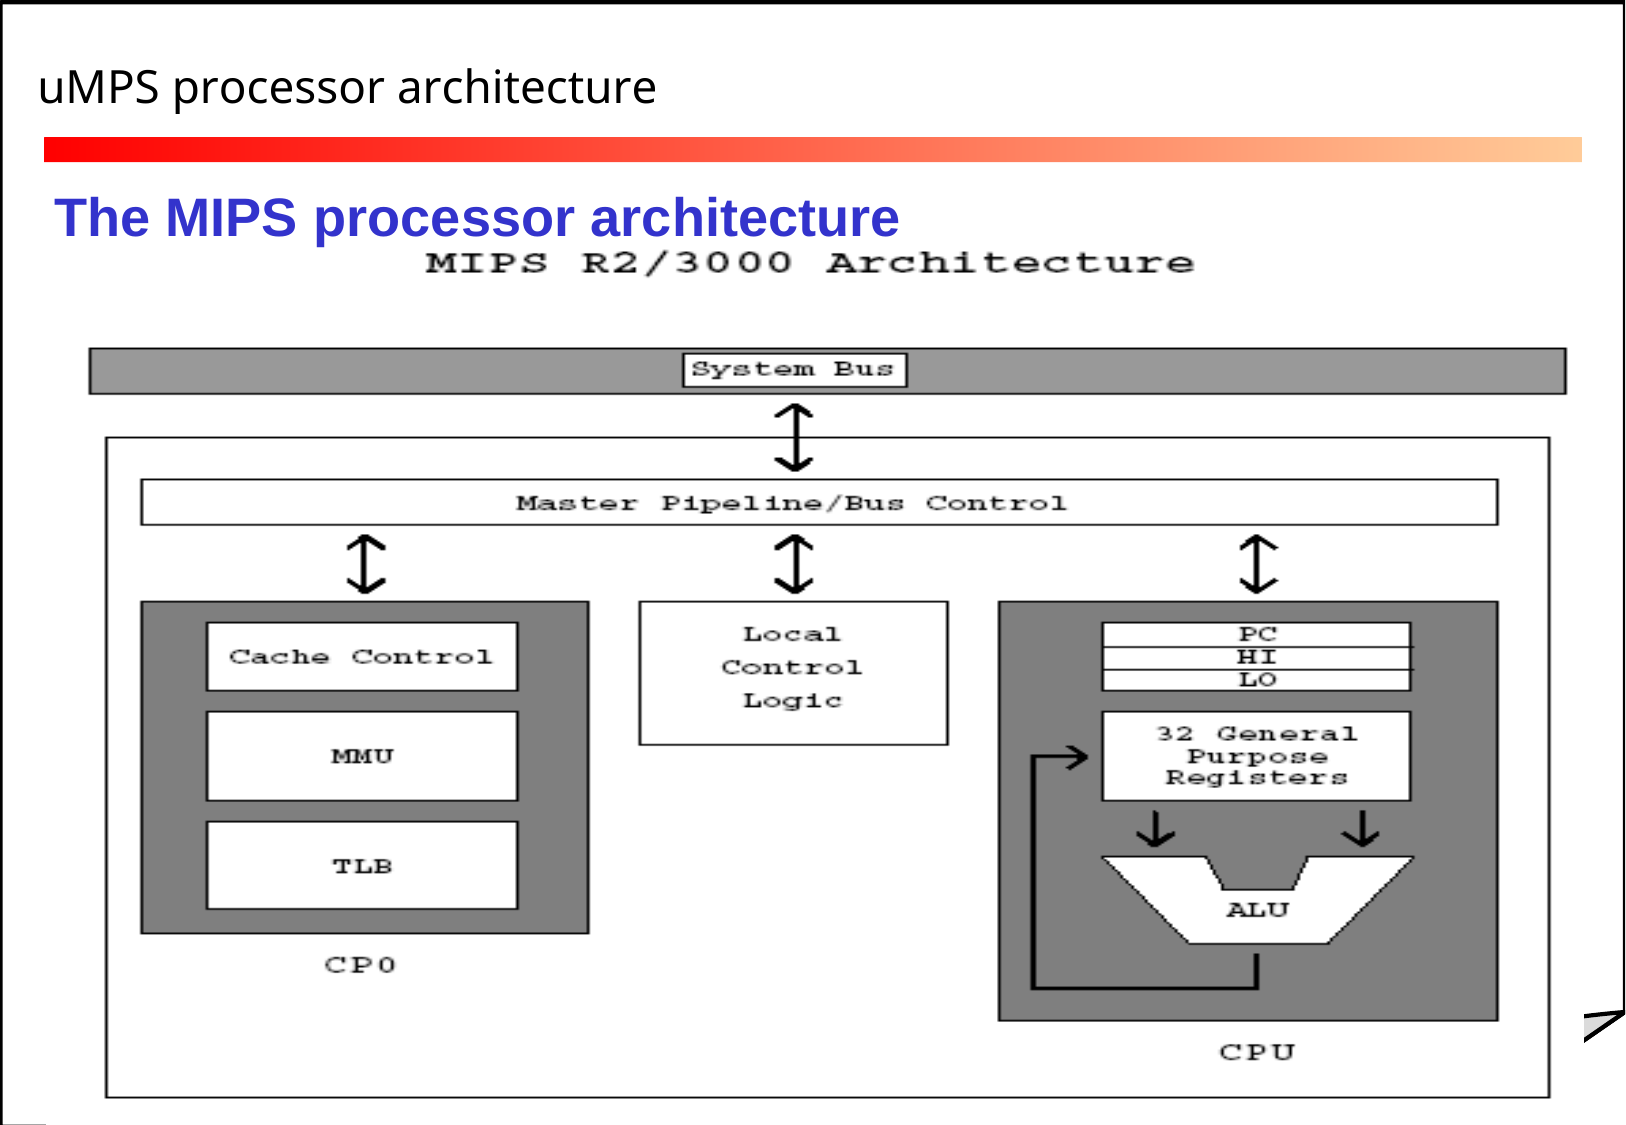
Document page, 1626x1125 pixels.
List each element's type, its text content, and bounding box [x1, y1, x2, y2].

title uMPS processor architecture [37, 44, 1587, 130]
picture [46, 231, 1584, 1125]
list The MIPS processor architecture [54, 187, 1557, 595]
